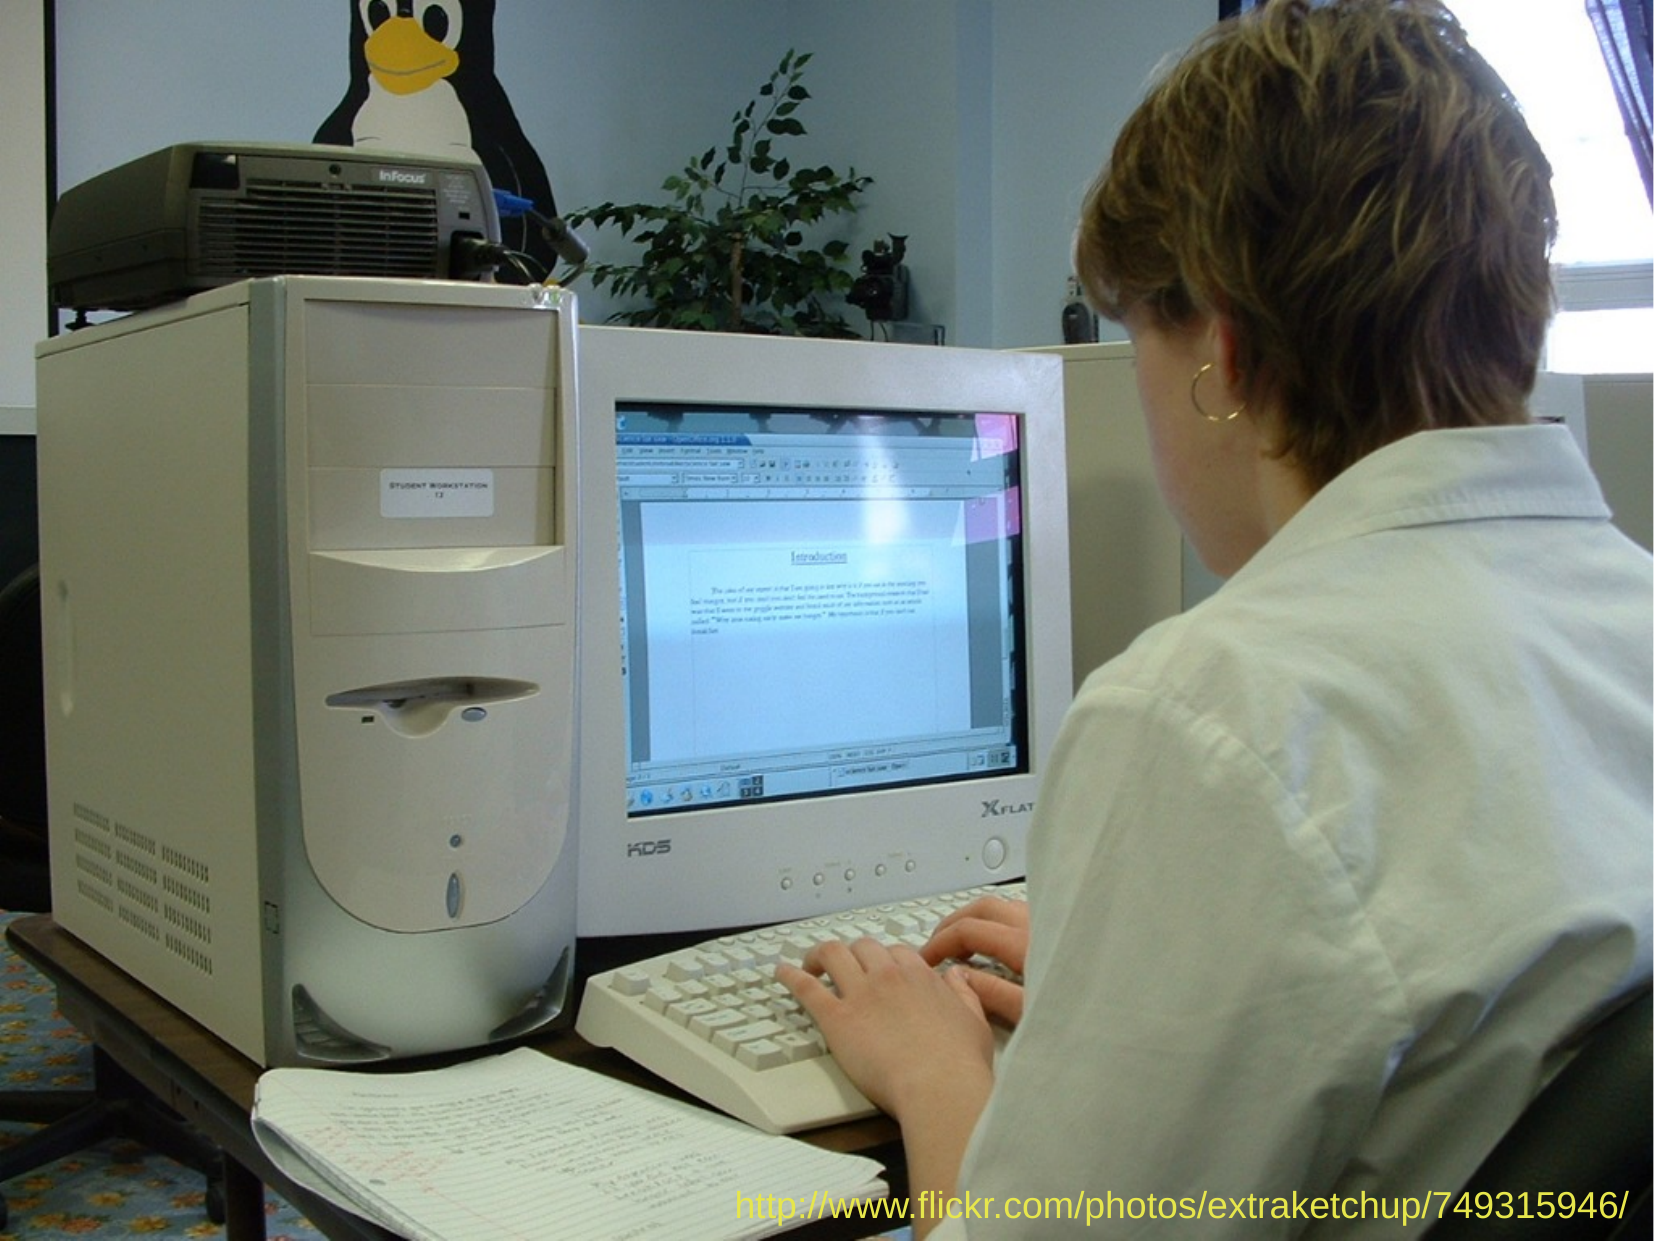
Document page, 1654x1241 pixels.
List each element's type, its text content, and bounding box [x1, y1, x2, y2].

picture [0, 0, 1654, 1241]
text_box http://www.flickr.com/photos/extraketchup/749315946/ [719, 1176, 1654, 1234]
